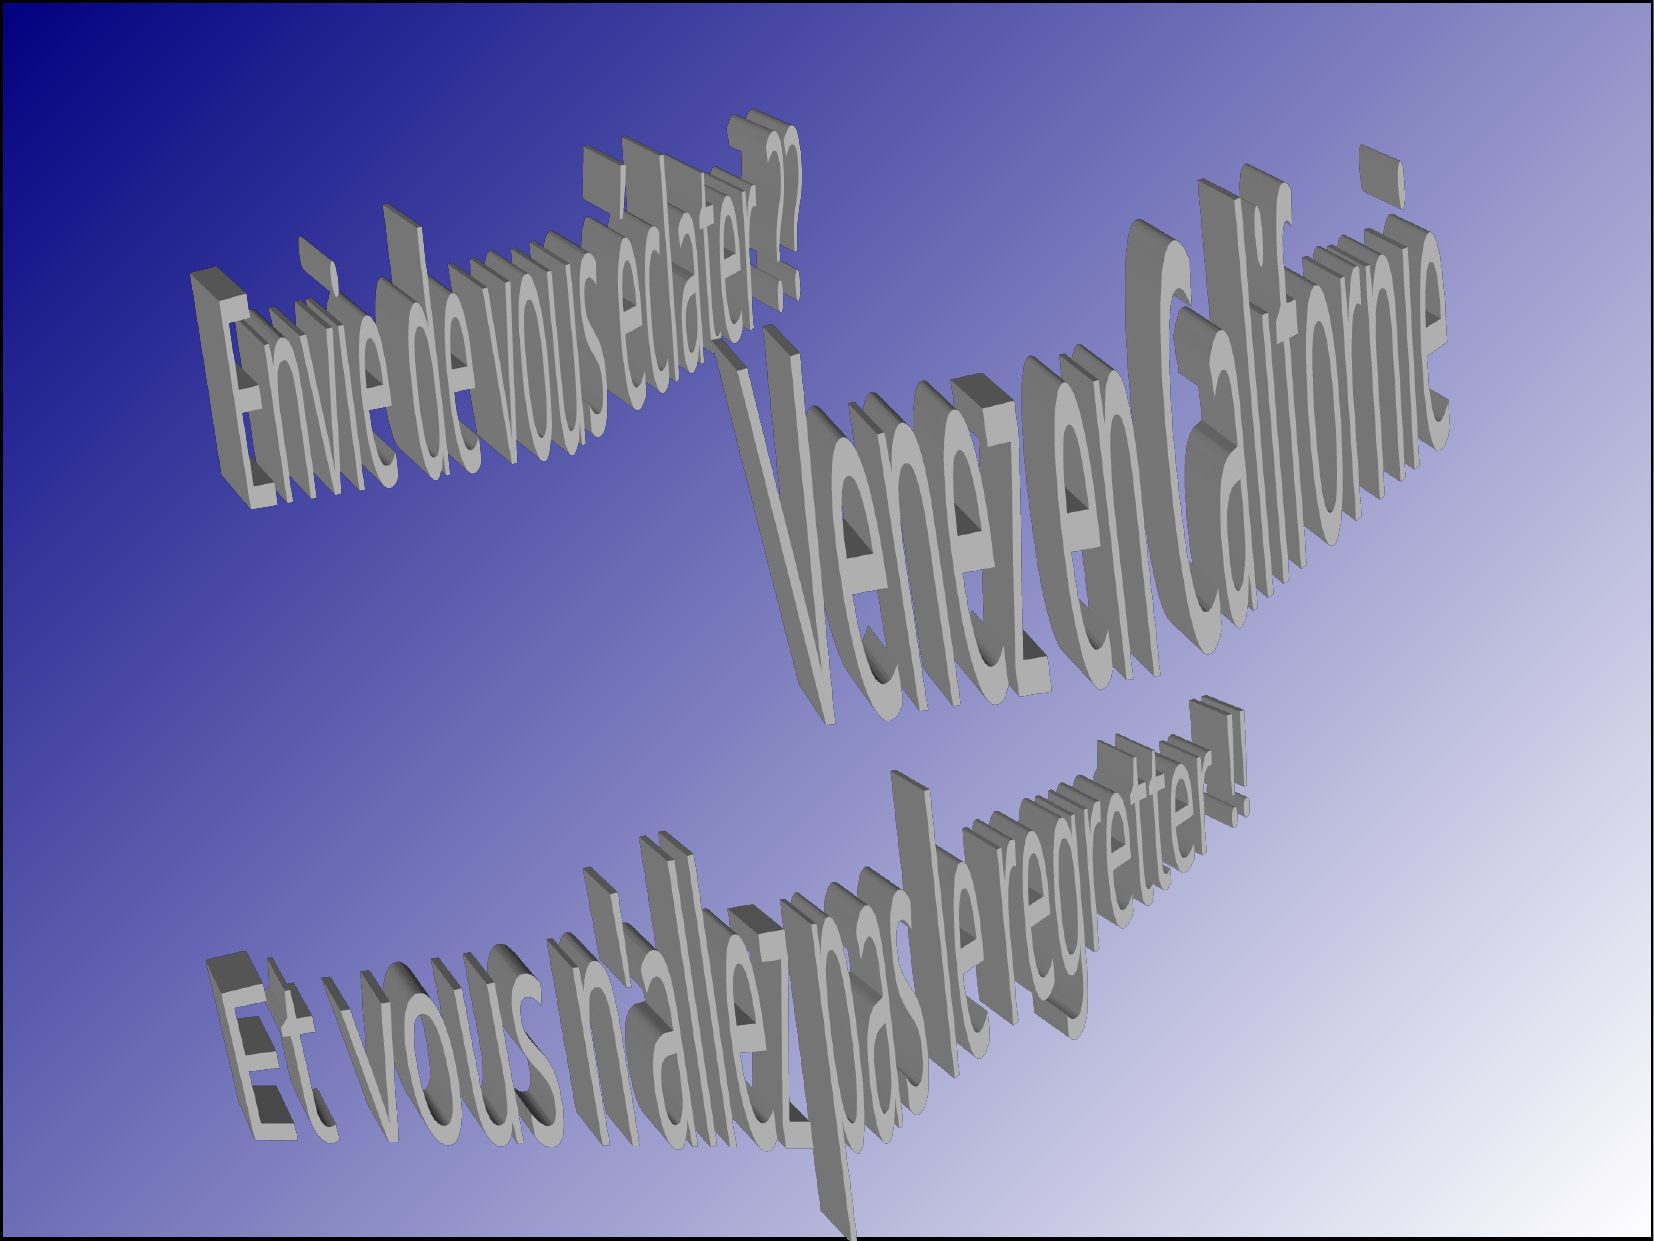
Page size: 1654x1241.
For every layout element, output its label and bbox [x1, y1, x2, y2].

text_box [740, 1052, 752, 1087]
text_box [896, 922, 915, 993]
text_box [843, 946, 850, 972]
text_box [747, 950, 751, 960]
text_box [0, 0, 1654, 1241]
text_box [788, 969, 809, 1120]
